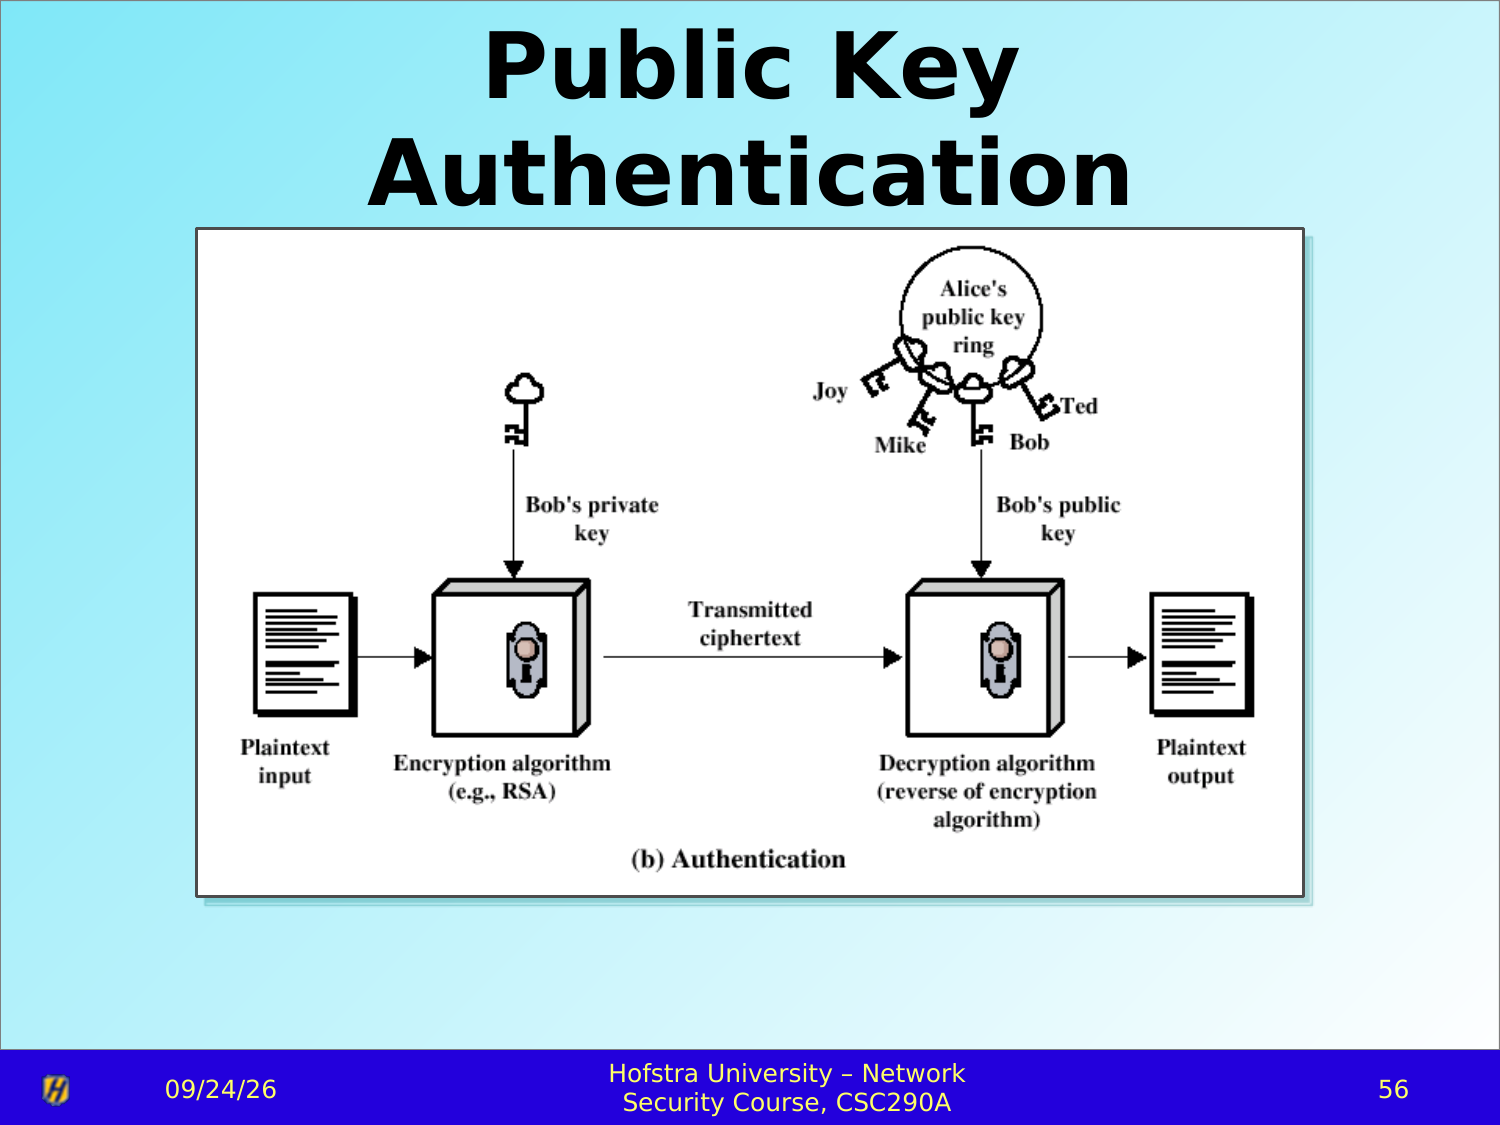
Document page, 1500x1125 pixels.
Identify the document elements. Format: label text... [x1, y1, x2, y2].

title Public Key Authentication [112, 5, 1391, 236]
picture [197, 229, 1303, 896]
picture [37, 1072, 76, 1110]
